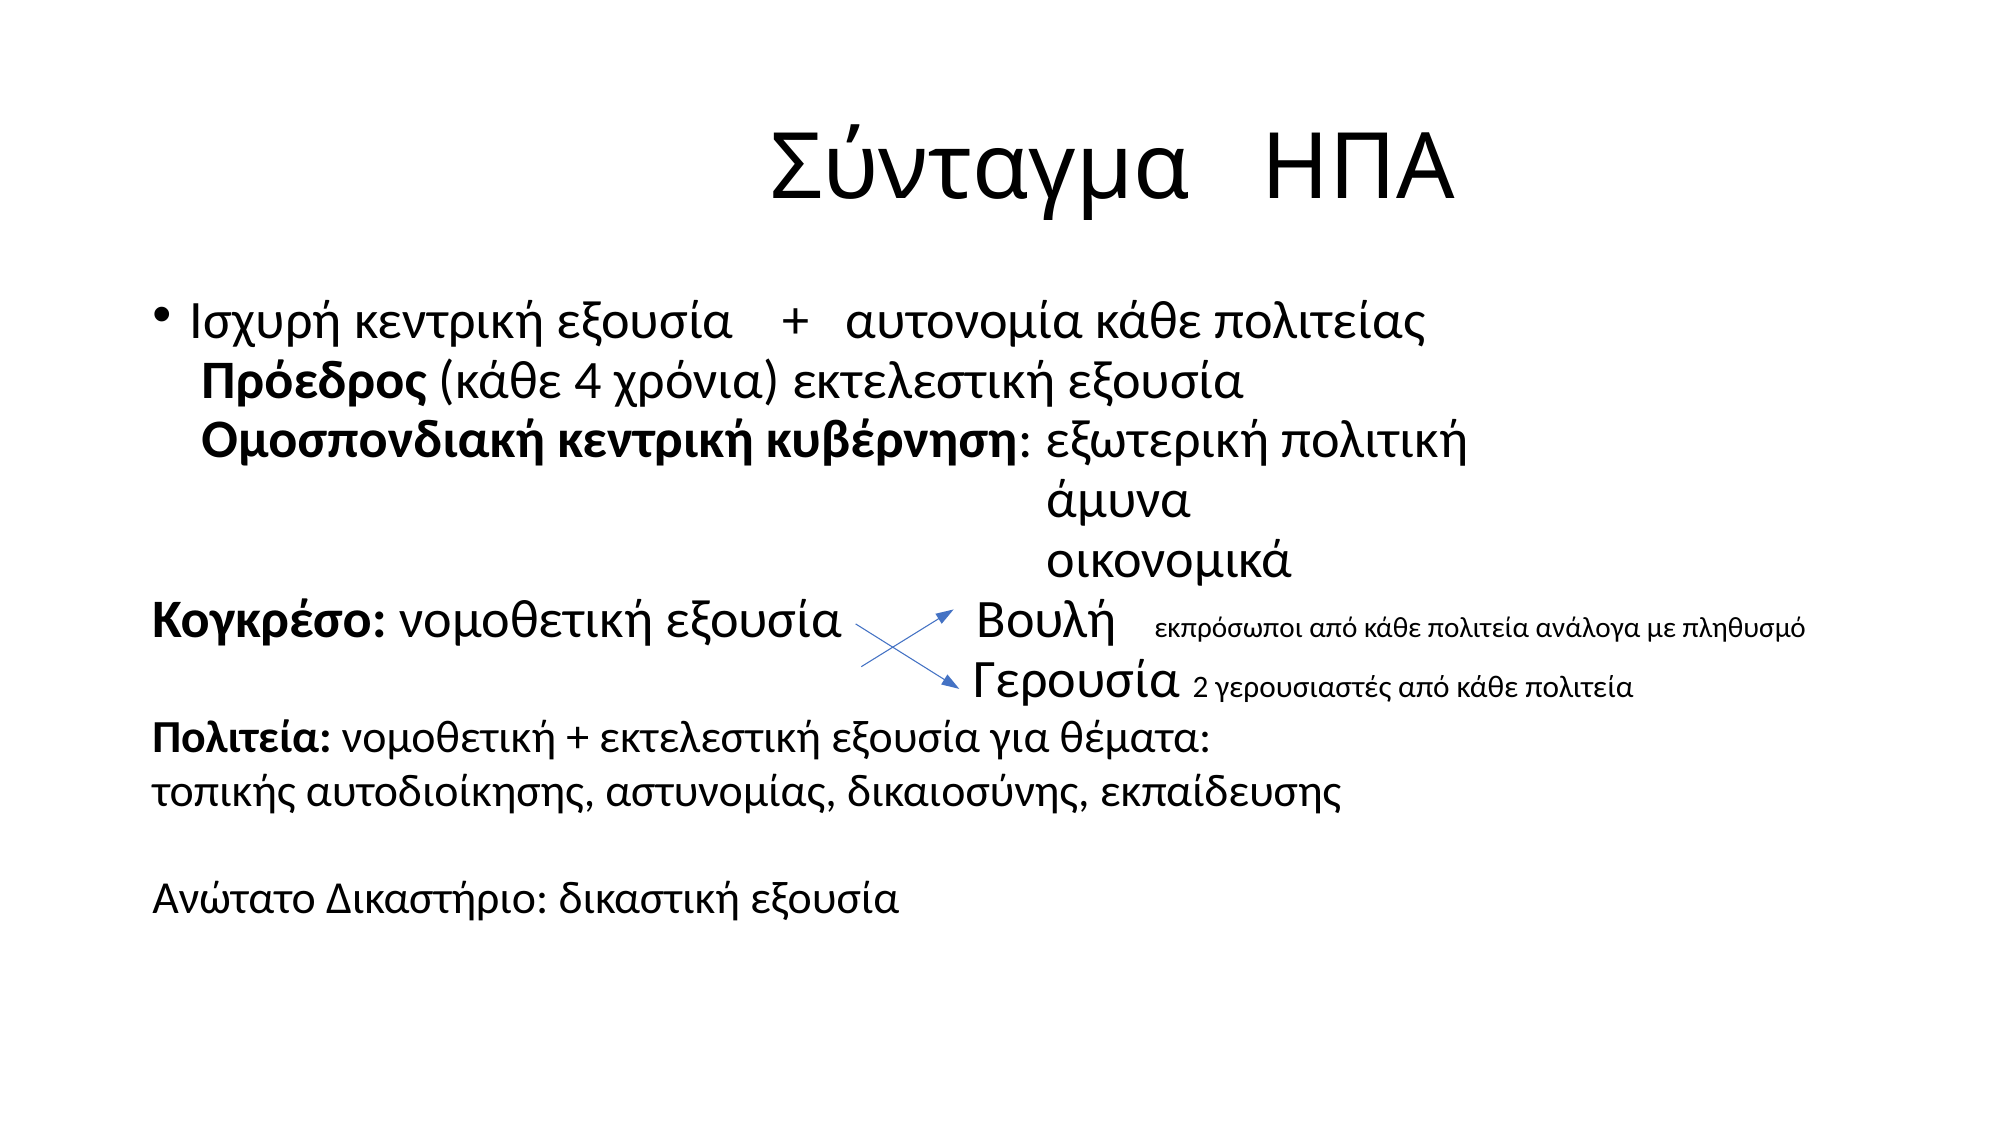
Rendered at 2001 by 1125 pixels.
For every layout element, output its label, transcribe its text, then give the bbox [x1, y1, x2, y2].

list Ισχυρή κεντρική εξουσία + αυτονομία κάθε πολιτείας Πρόεδρος (κάθε 4 χρόνια) εκτελεστική εξουσία Ομοσπονδιακή κεντρική κυβέρνηση: εξωτερική πολιτική άμυνα οικονομικά Κογκρέσο: νομοθετική εξουσία Βουλή εκπρόσωποι από κάθε πολιτεία ανάλογα με πληθυσμό Γερουσία 2 γερουσιαστές από κάθε πολιτεία Πολιτεία: νομοθετική + εκτελεστική εξουσία για θέματα: τοπικής αυτοδιοίκησης, αστυνομίας, δικαιοσύνης, εκπαίδευσης Ανώτατο Δικαστήριο: δικαστική εξουσία [137, 299, 1863, 1014]
title Σύνταγμα ΗΠΑ [137, 59, 1863, 278]
